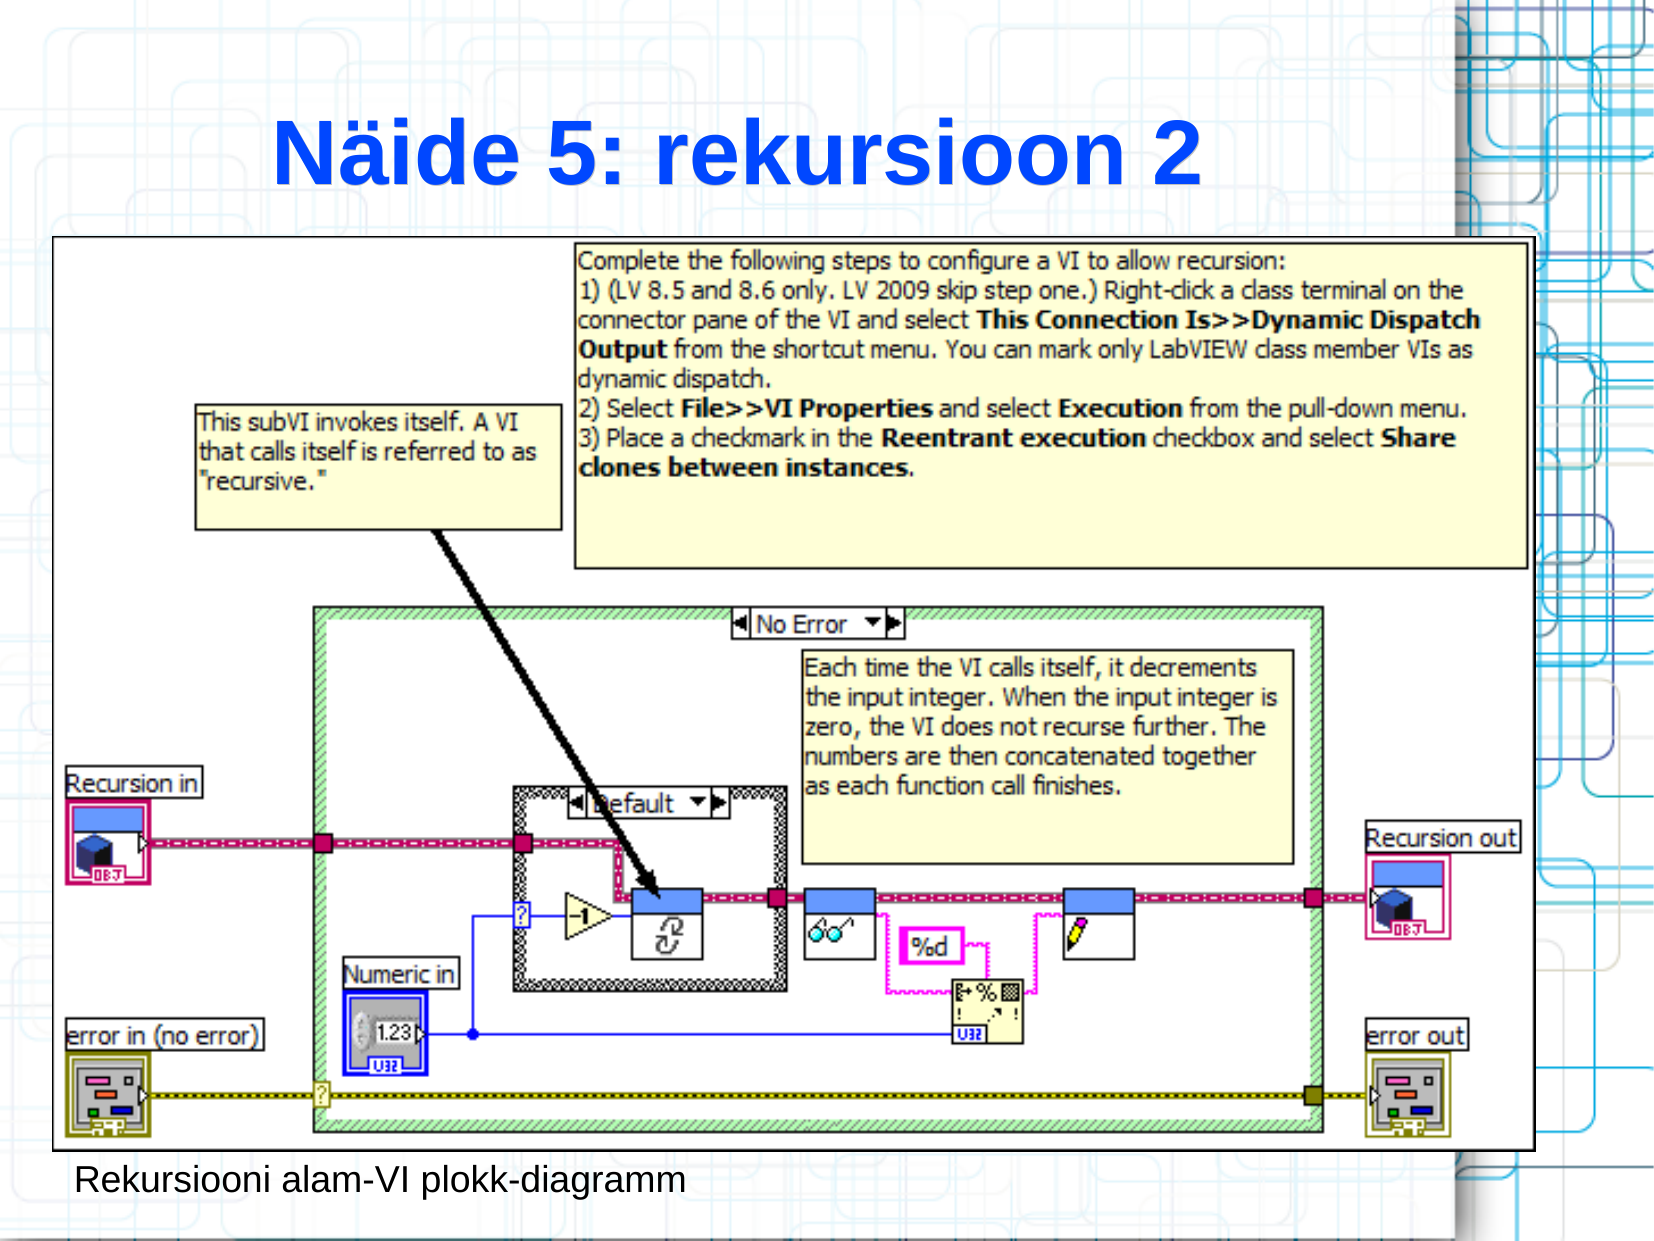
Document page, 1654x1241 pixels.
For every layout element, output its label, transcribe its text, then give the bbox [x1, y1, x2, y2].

title Näide 5: rekursioon 2 [59, 56, 1418, 236]
text_box Rekursiooni alam-VI plokk-diagramm [59, 1151, 1536, 1209]
picture [0, 0, 1654, 1241]
